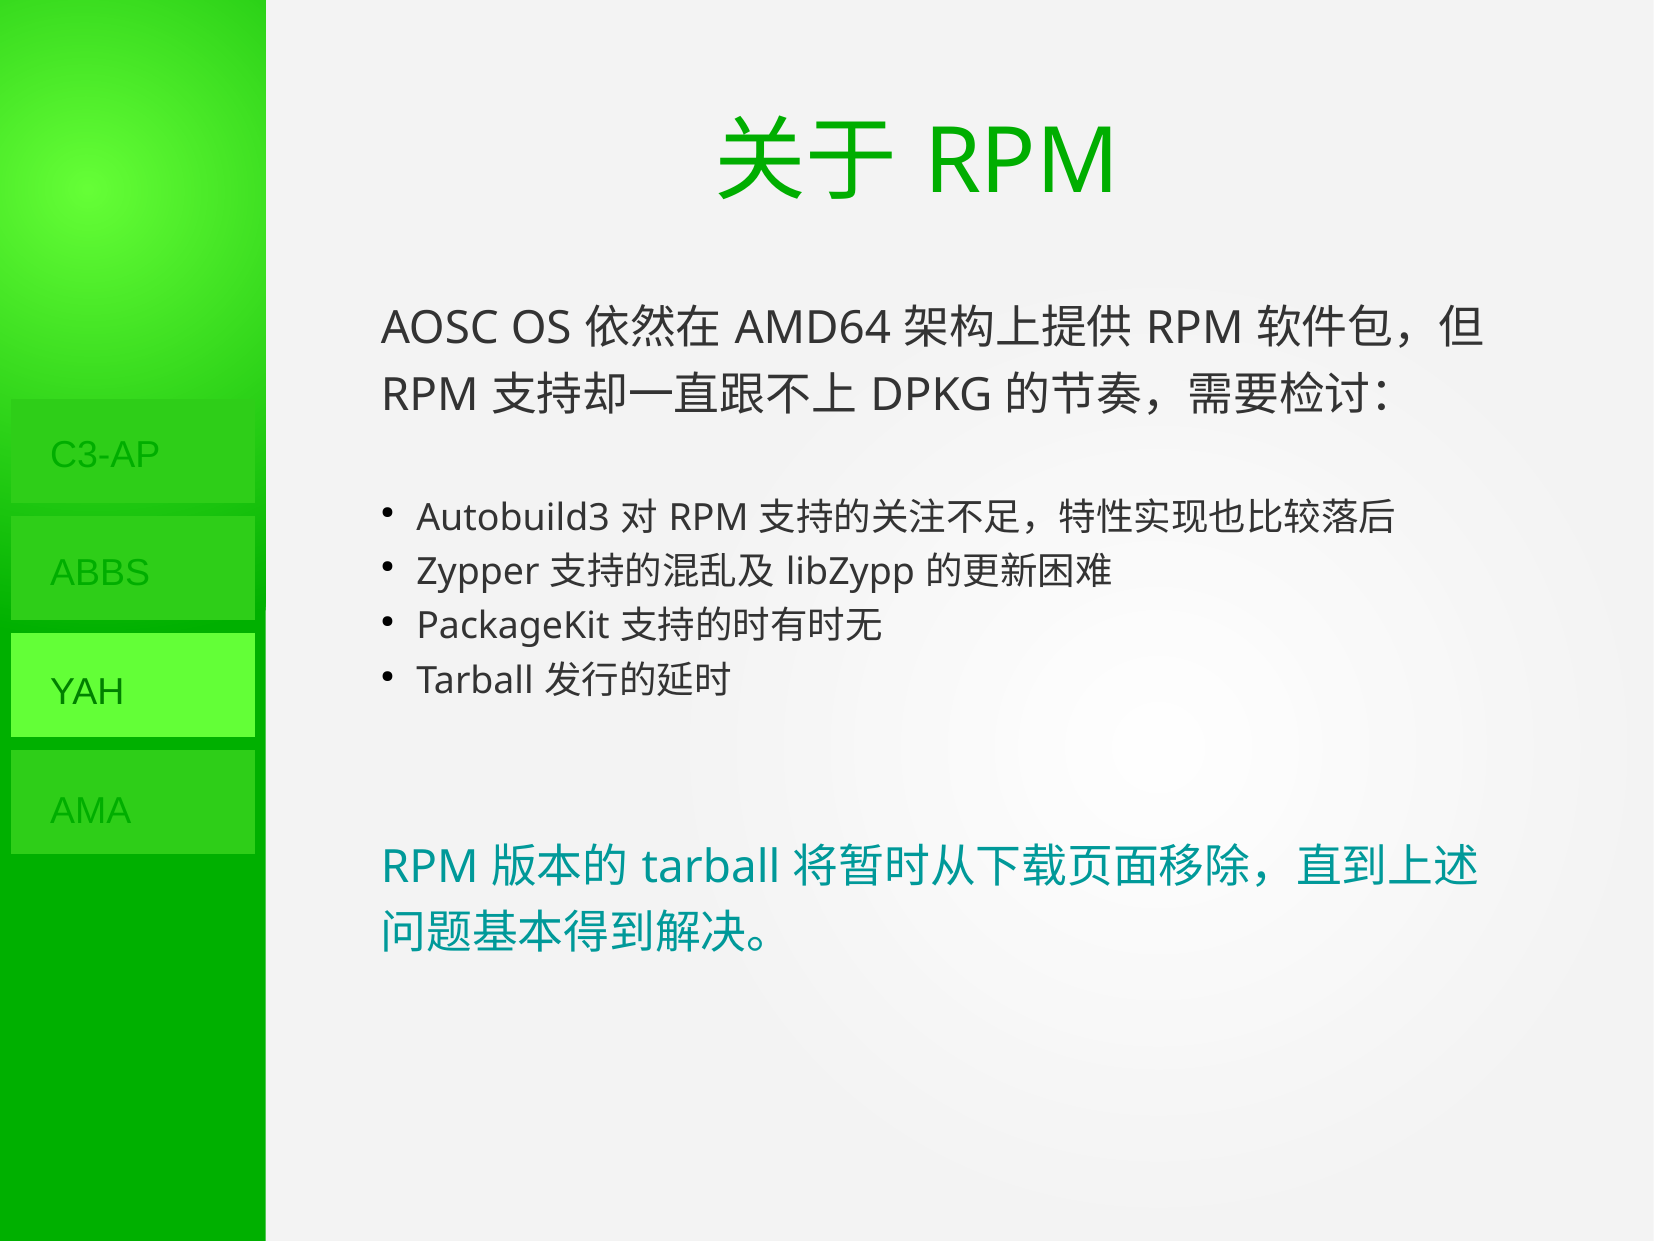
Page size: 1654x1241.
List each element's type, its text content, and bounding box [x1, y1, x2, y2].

text_box AOSC OS依然在AMD64架构上提供RPM软件包，但RPM支持却一直跟不上DPKG的节奏，需要检讨： Autobuild3对RPM支持的关注不足，特性实现也比较落后 Zypper支持的混乱及libZypp的更新困难 PackageKit支持的时有时无 Tarball发行的延时 RPM版本的tarball将暂时从下载页面移除，直到上述问题基本得到解决。 [366, 283, 1536, 997]
title 关于RPM [463, 17, 1371, 283]
text_box C3-AP [35, 420, 319, 488]
text_box YAH [35, 658, 265, 725]
text_box ABBS [35, 539, 252, 607]
text_box AMA [35, 776, 292, 844]
